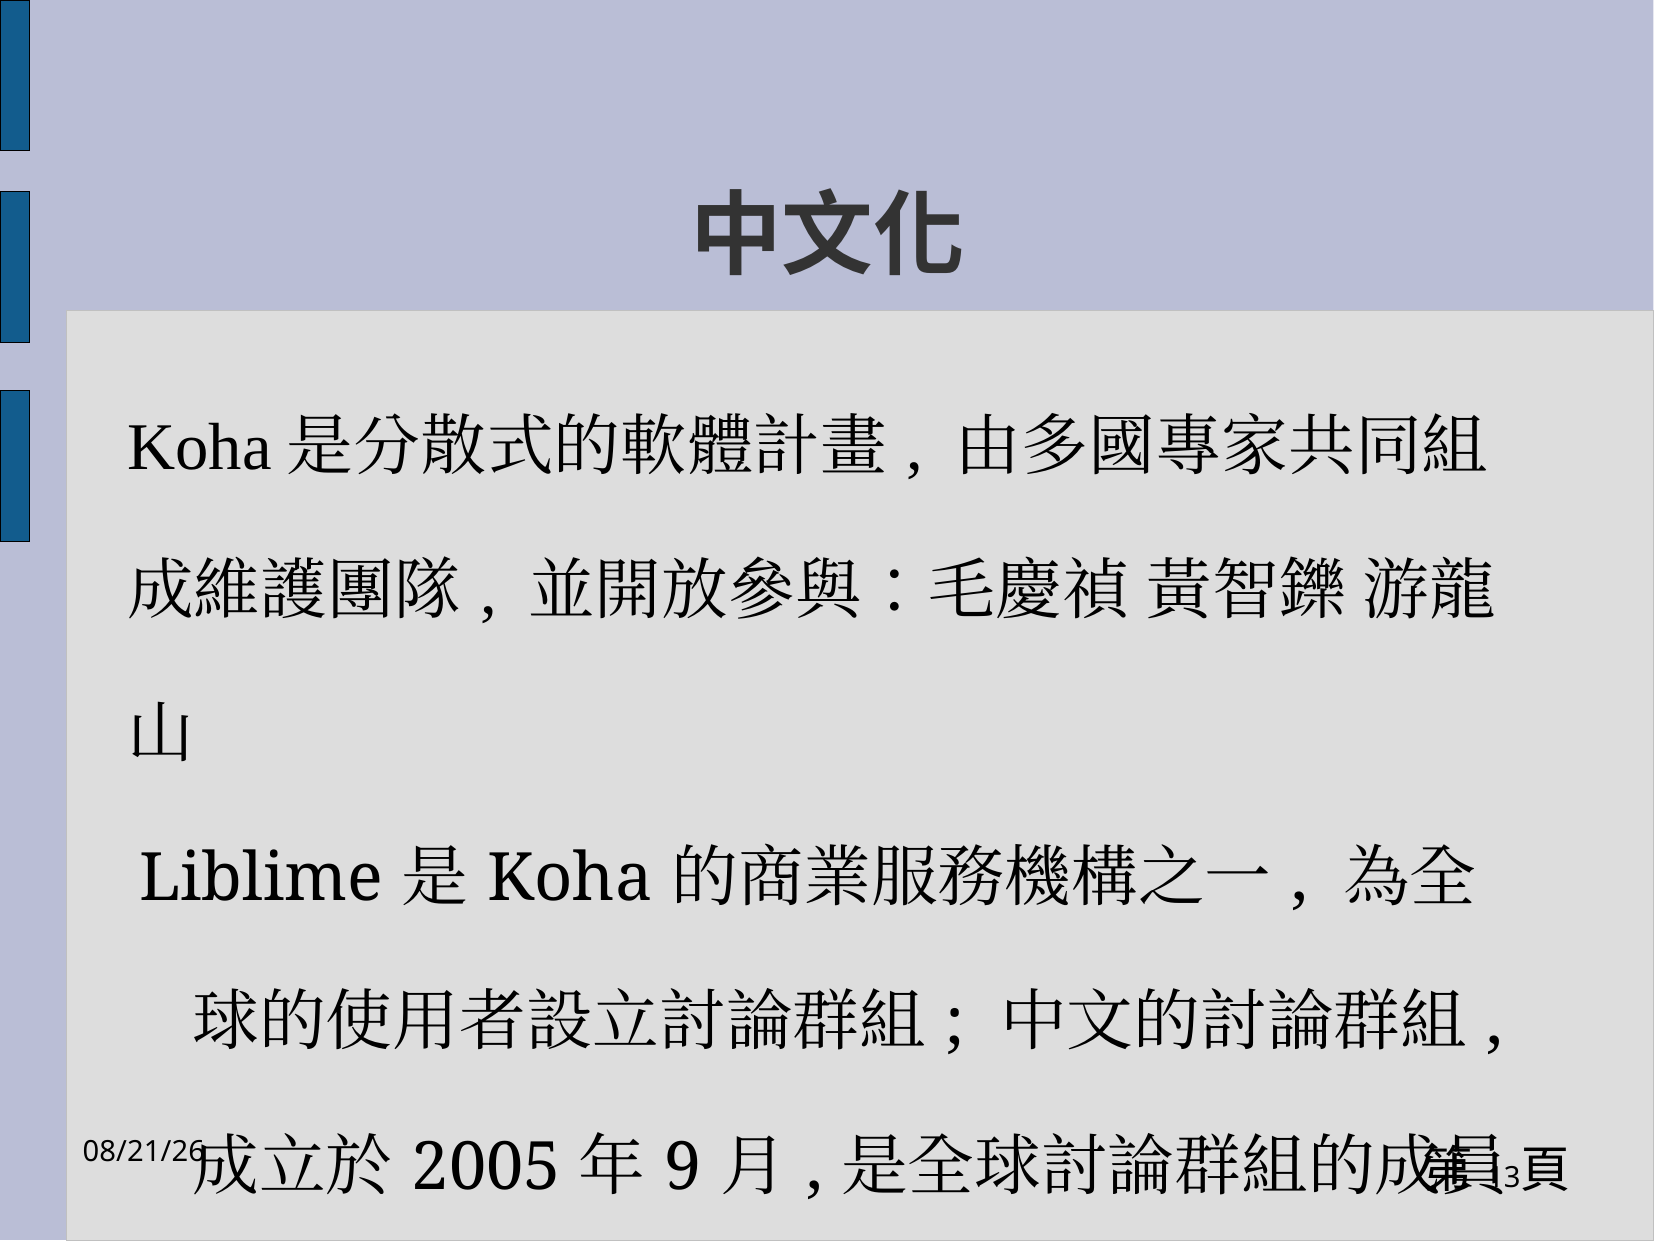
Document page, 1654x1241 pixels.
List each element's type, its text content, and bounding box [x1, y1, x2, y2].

list Koha是分散式的軟體計畫, 由多國專家共同組成維護團隊, 並開放參與：毛慶禎 黃智鑠 游龍山 Liblime是Koha的商業服務機構之一, 為全球的使用者設立討論群組; 中文的討論群組, 成立於2005年9月,是全球討論群組的成員之一, 現有82位成員, 以中文回答Koha客戶的問題。 [121, 344, 1534, 1231]
title 中文化 [121, 91, 1534, 299]
